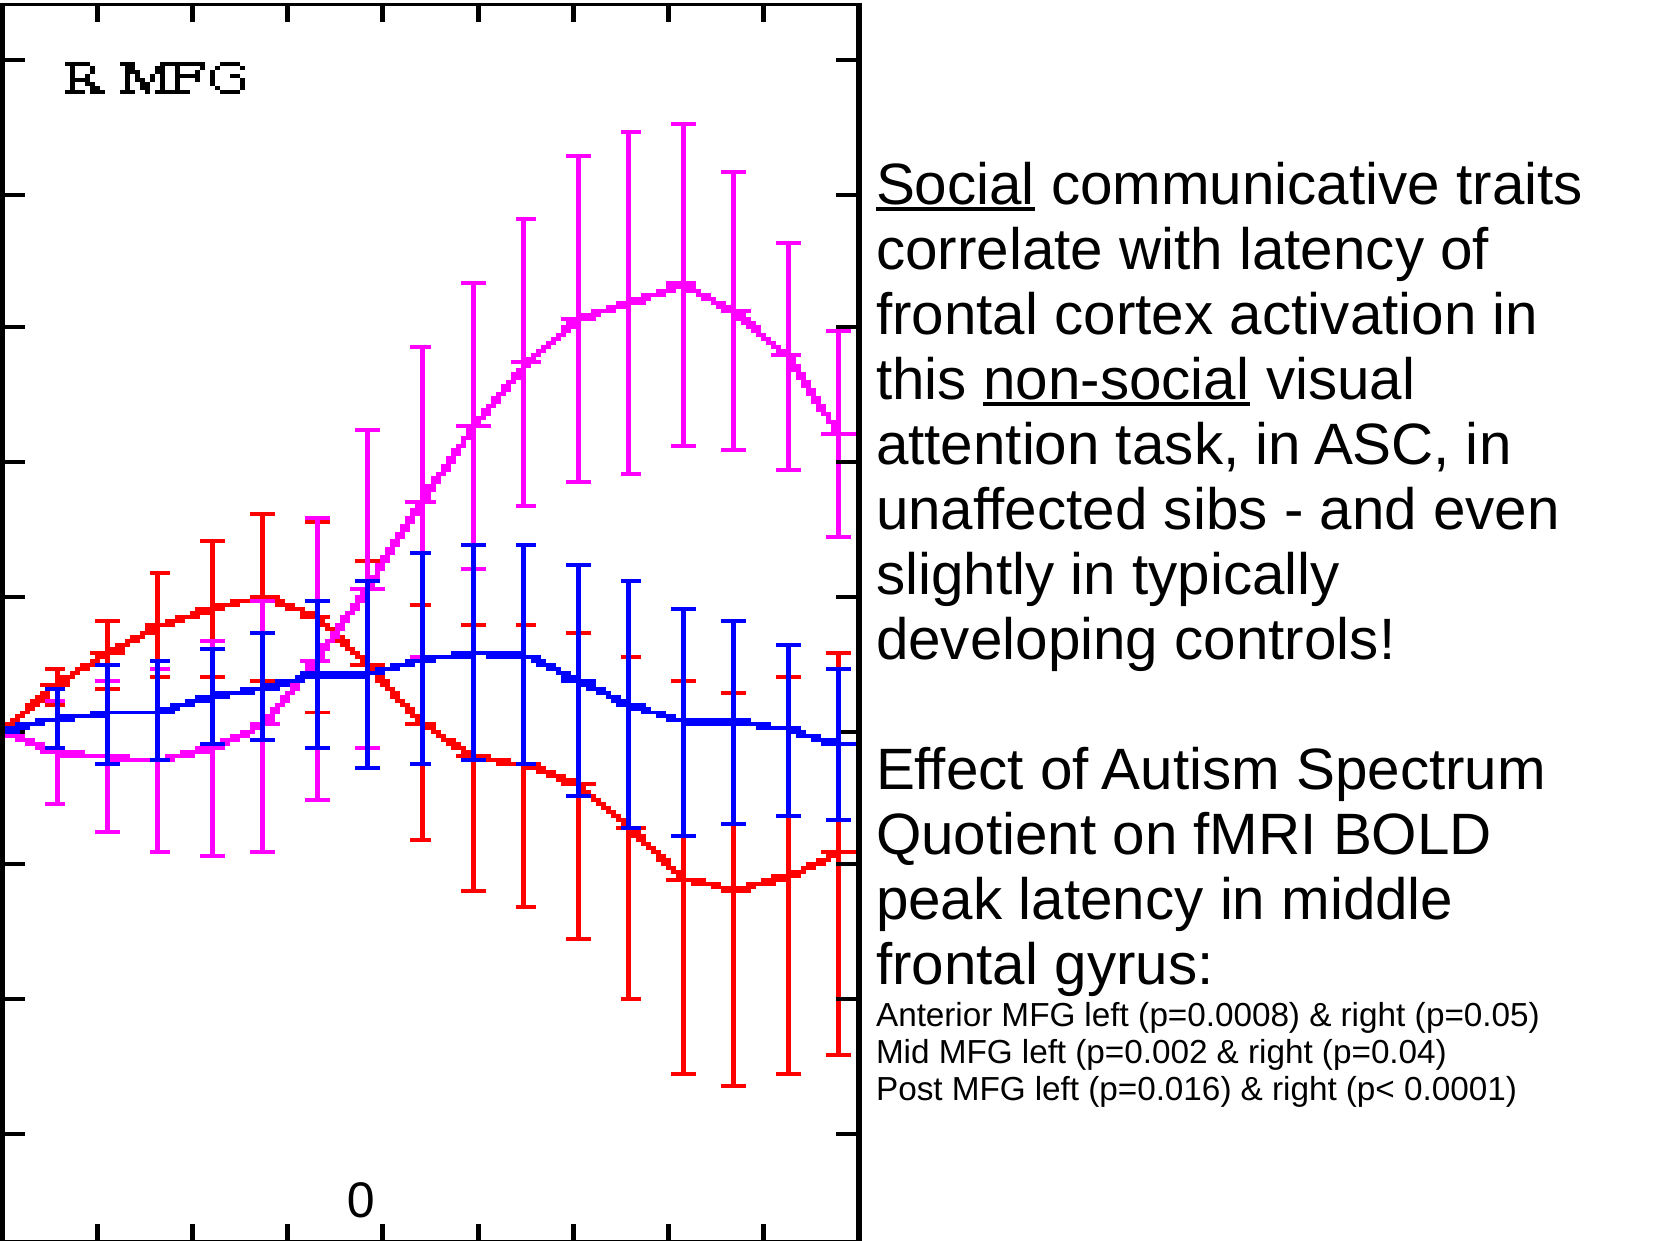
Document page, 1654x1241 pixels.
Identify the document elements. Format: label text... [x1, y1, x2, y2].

title 0 [0, 1159, 390, 1240]
title Social communicative traits correlate with latency of frontal cortex activation in this non-social visual attention task, in ASC, in unaffected sibs - and even slightly in typically developing controls! Effect of Autism Spectrum Quotient on fMRI BOLD peak latency in middle frontal gyrus: Anterior MFG left (p=0.0008) & right (p=0.05) Mid MFG left (p=0.002 & right (p=0.04) Post MFG left (p=0.016) & right (p< 0.0001) [862, 19, 1622, 1240]
picture [0, 3, 862, 1241]
